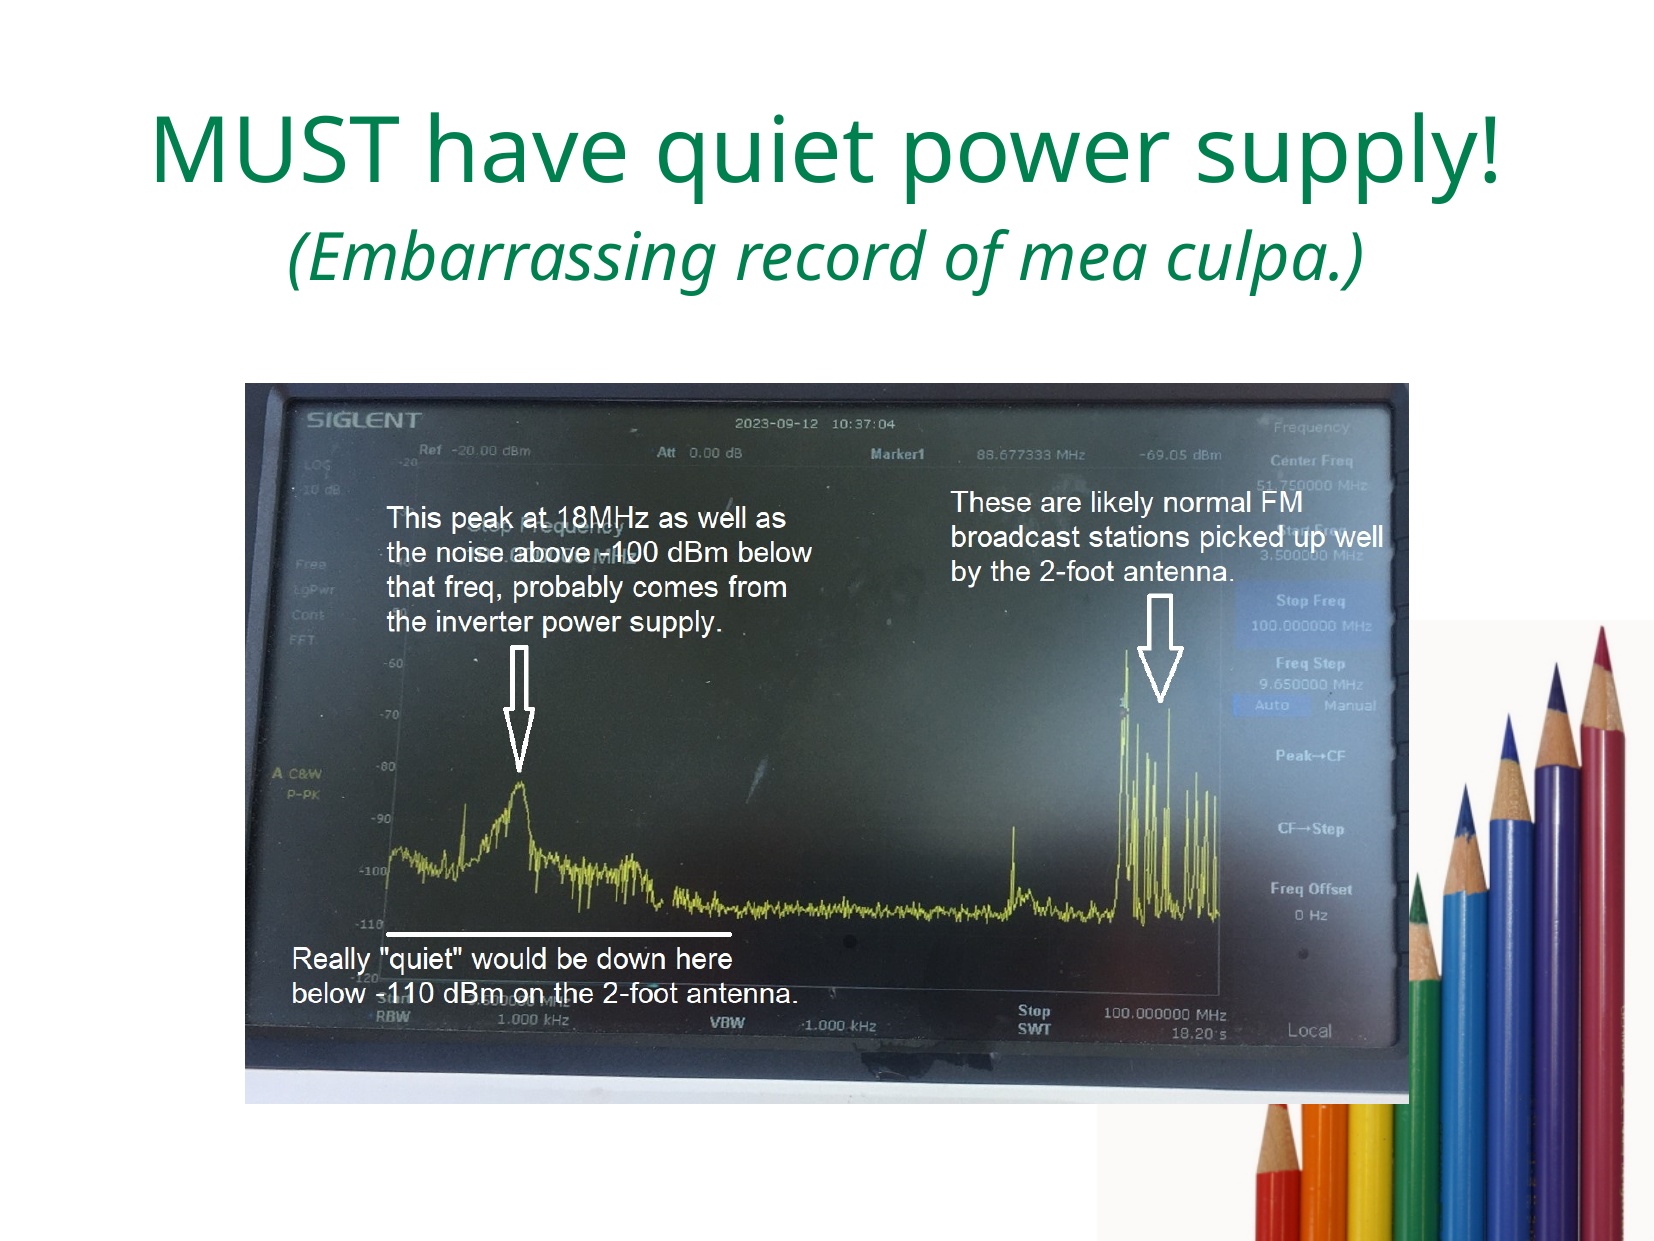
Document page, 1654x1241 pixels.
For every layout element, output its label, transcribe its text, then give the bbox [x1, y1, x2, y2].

title MUST have quiet power supply! (Embarrassing record of mea culpa.) [147, 88, 1506, 296]
picture [0, 0, 1654, 1241]
